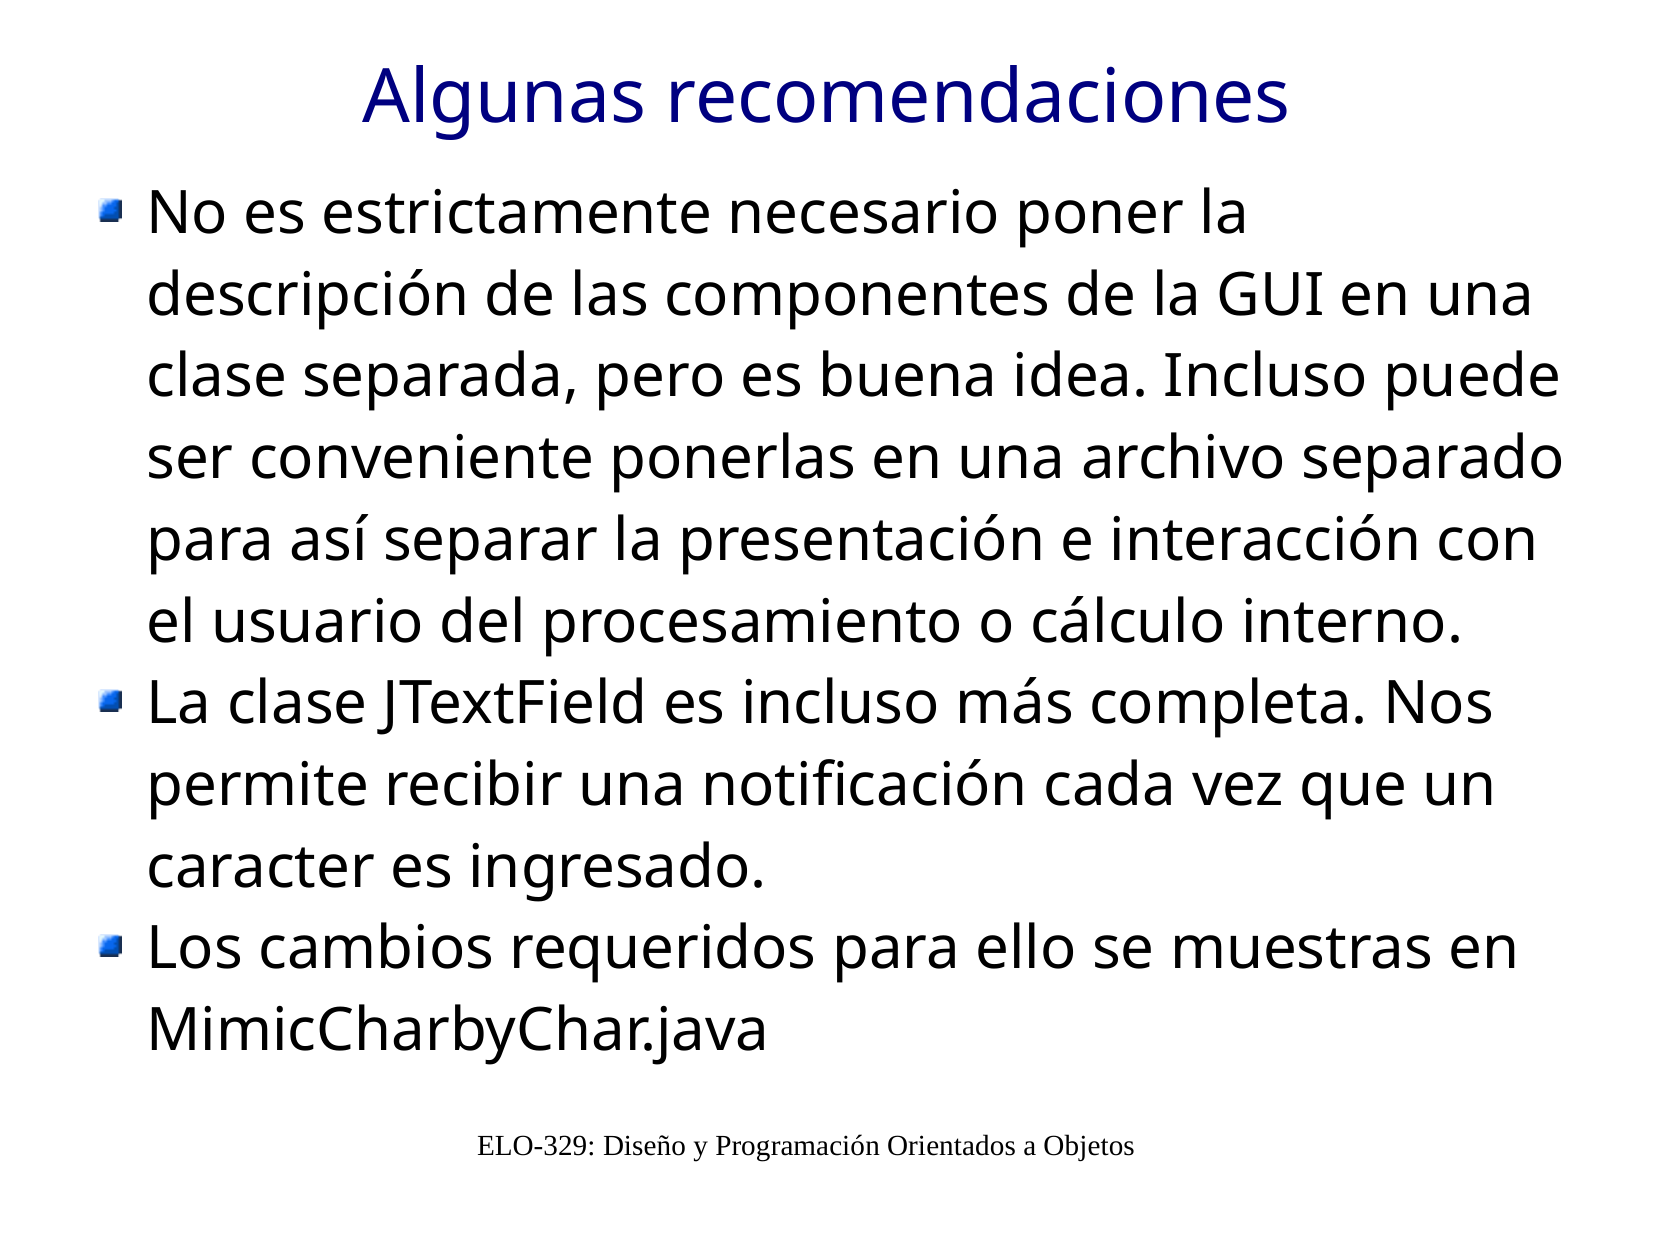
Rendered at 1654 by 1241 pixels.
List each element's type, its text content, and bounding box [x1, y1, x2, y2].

title Algunas recomendaciones [82, 43, 1571, 145]
list No es estrictamente necesario poner la descripción de las componentes de la GUI en una clase separada, pero es buena idea. Incluso puede ser conveniente ponerlas en una archivo separado para así separar la presentación e interacción con el usuario del procesamiento o cálculo interno. La clase JTextField es incluso más completa. Nos permite recibir una notificación cada vez que un caracter es ingresado. Los cambios requeridos para ello se muestras en MimicCharbyChar.java [82, 169, 1571, 1097]
